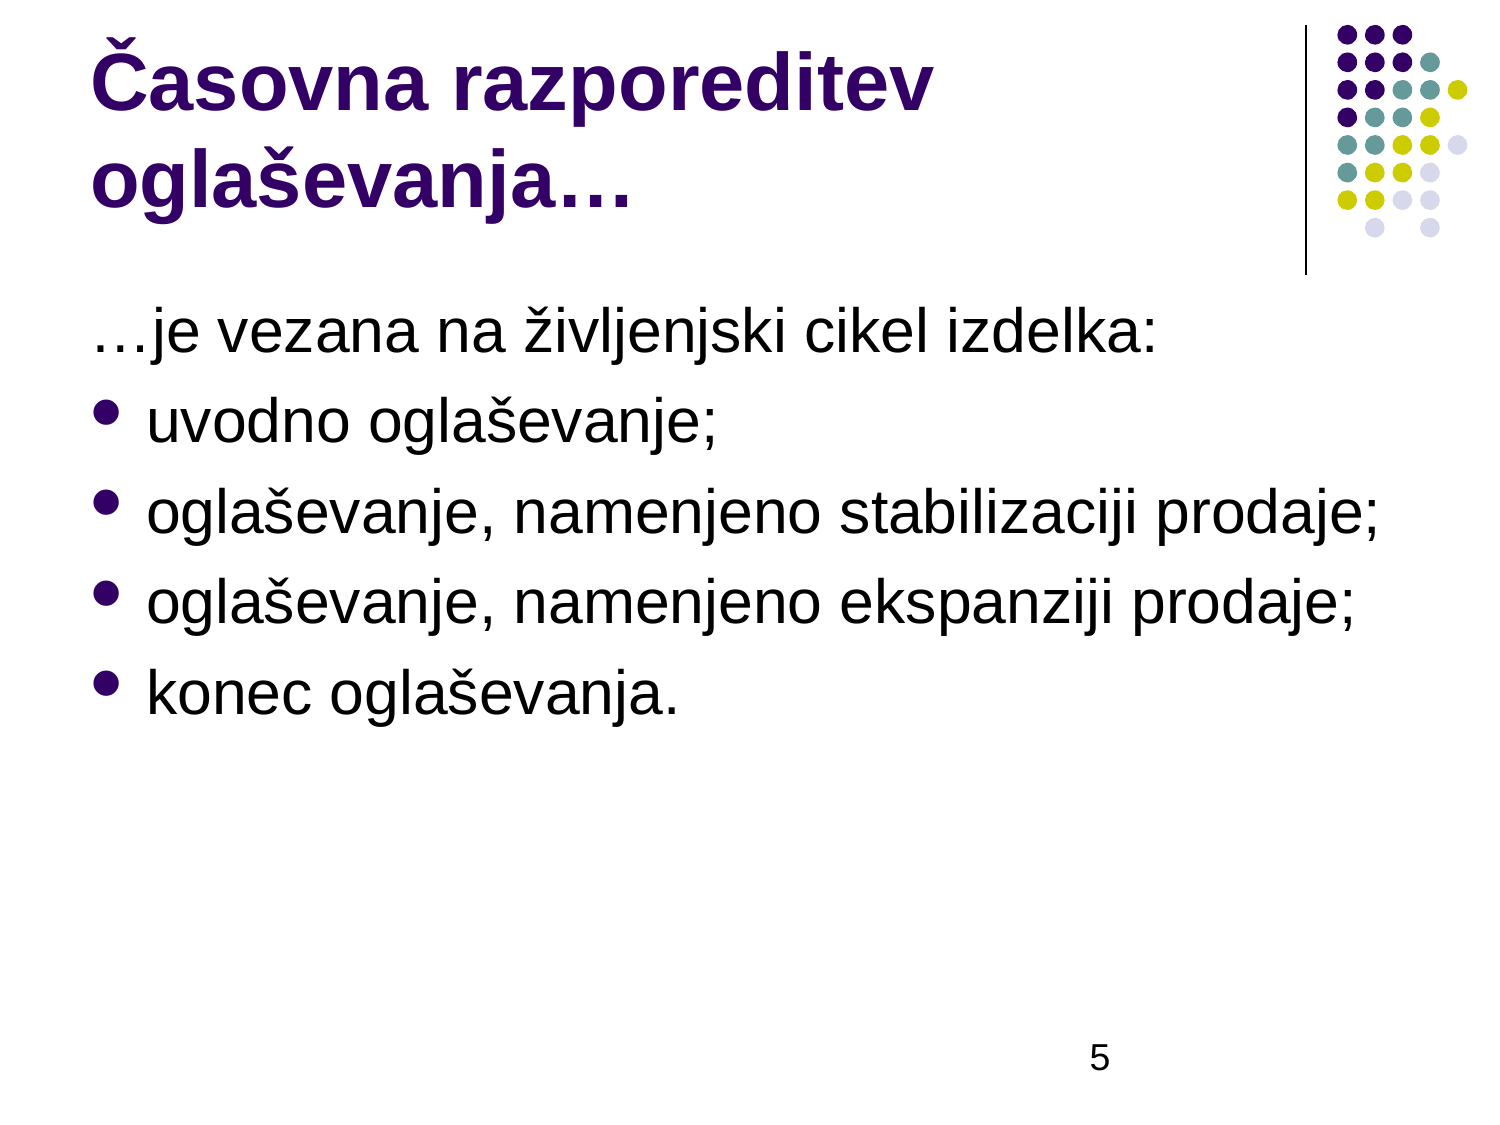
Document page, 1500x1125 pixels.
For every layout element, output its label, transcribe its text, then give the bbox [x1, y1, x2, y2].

list …je vezana na življenjski cikel izdelka: uvodno oglaševanje; oglaševanje, namenjeno stabilizaciji prodaje; oglaševanje, namenjeno ekspanziji prodaje; konec oglaševanja. [75, 282, 1426, 1006]
title Časovna razporeditev oglaševanja… [74, 20, 1313, 233]
